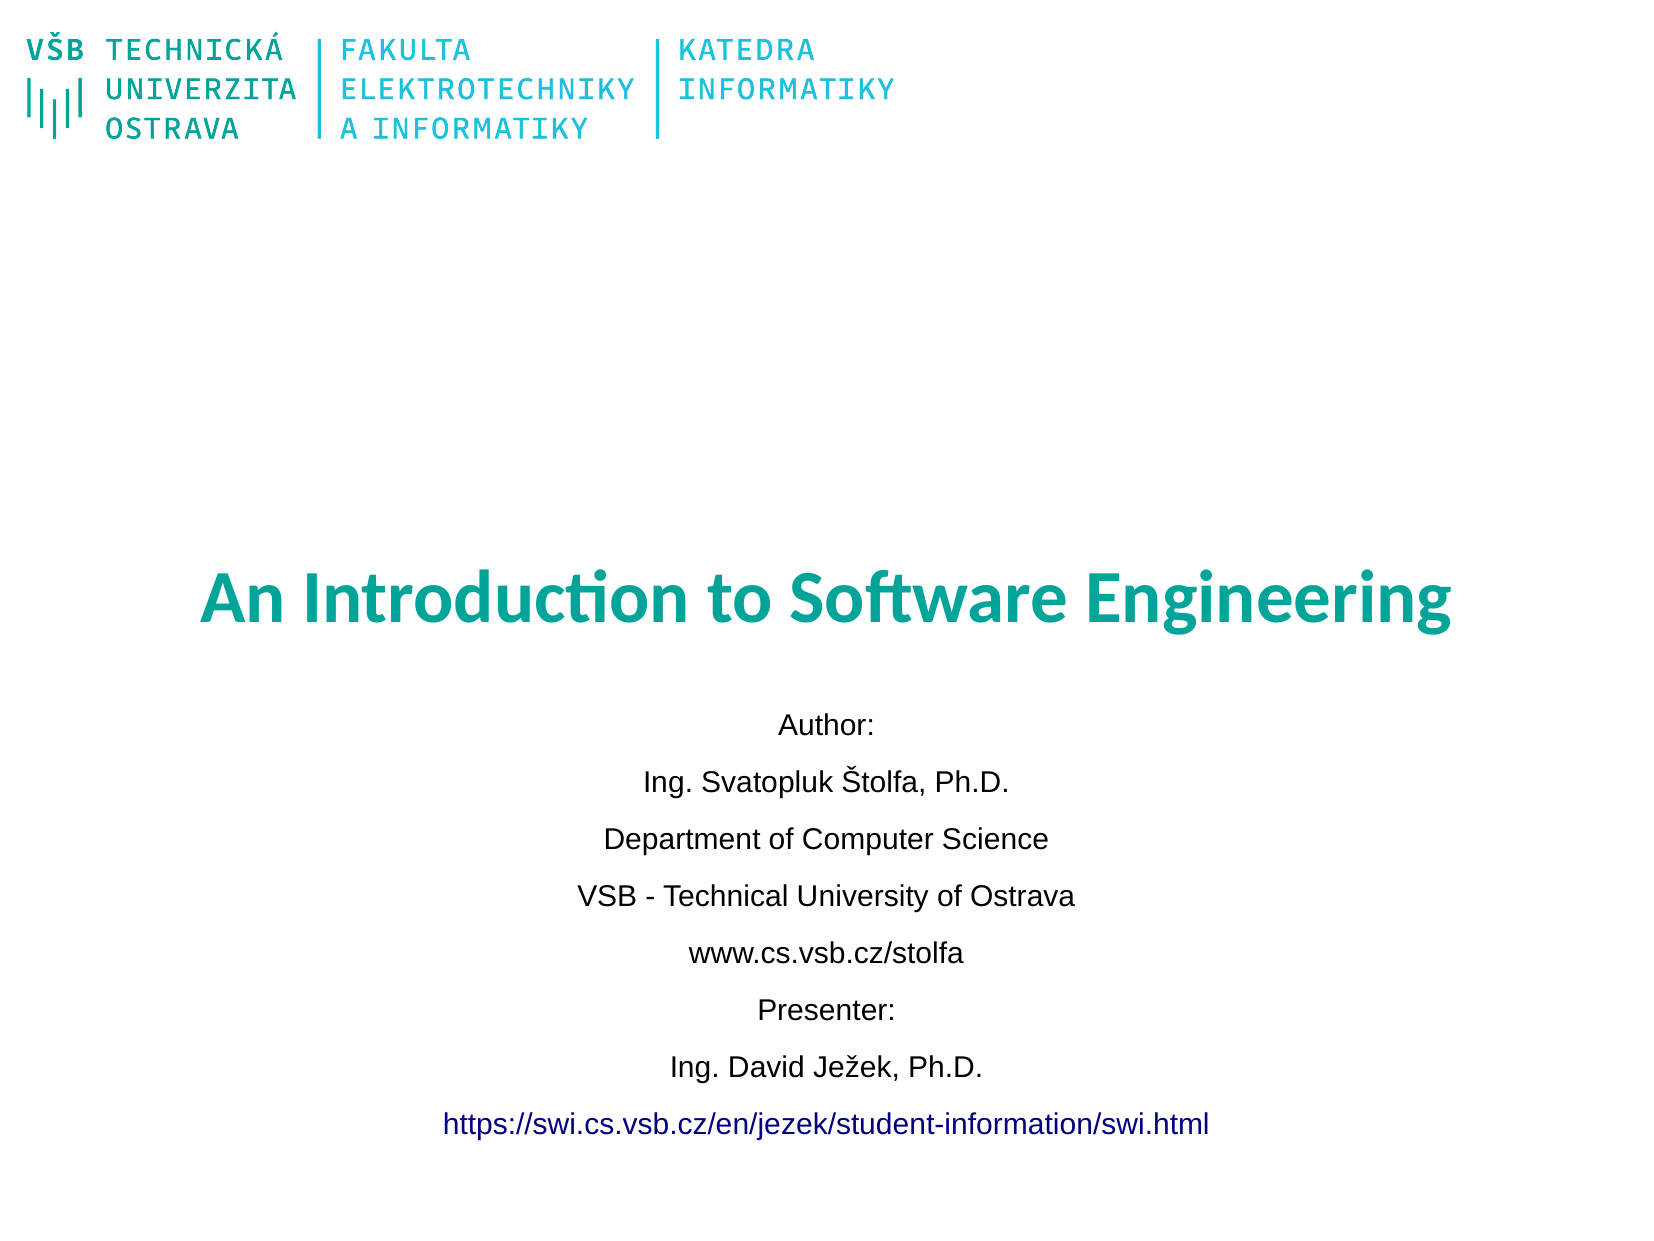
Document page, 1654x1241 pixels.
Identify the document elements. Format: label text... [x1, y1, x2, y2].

list Author: Ing. Svatopluk Štolfa, Ph.D. Department of Computer Science VSB - Technical University of Ostrava www.cs.vsb.cz/stolfa Presenter: Ing. David Ježek, Ph.D. https://swi.cs.vsb.cz/en/jezek/student-information/swi.html [24, 708, 1629, 1146]
picture [26, 31, 894, 139]
title An Introduction to Software Engineering [24, 184, 1629, 642]
